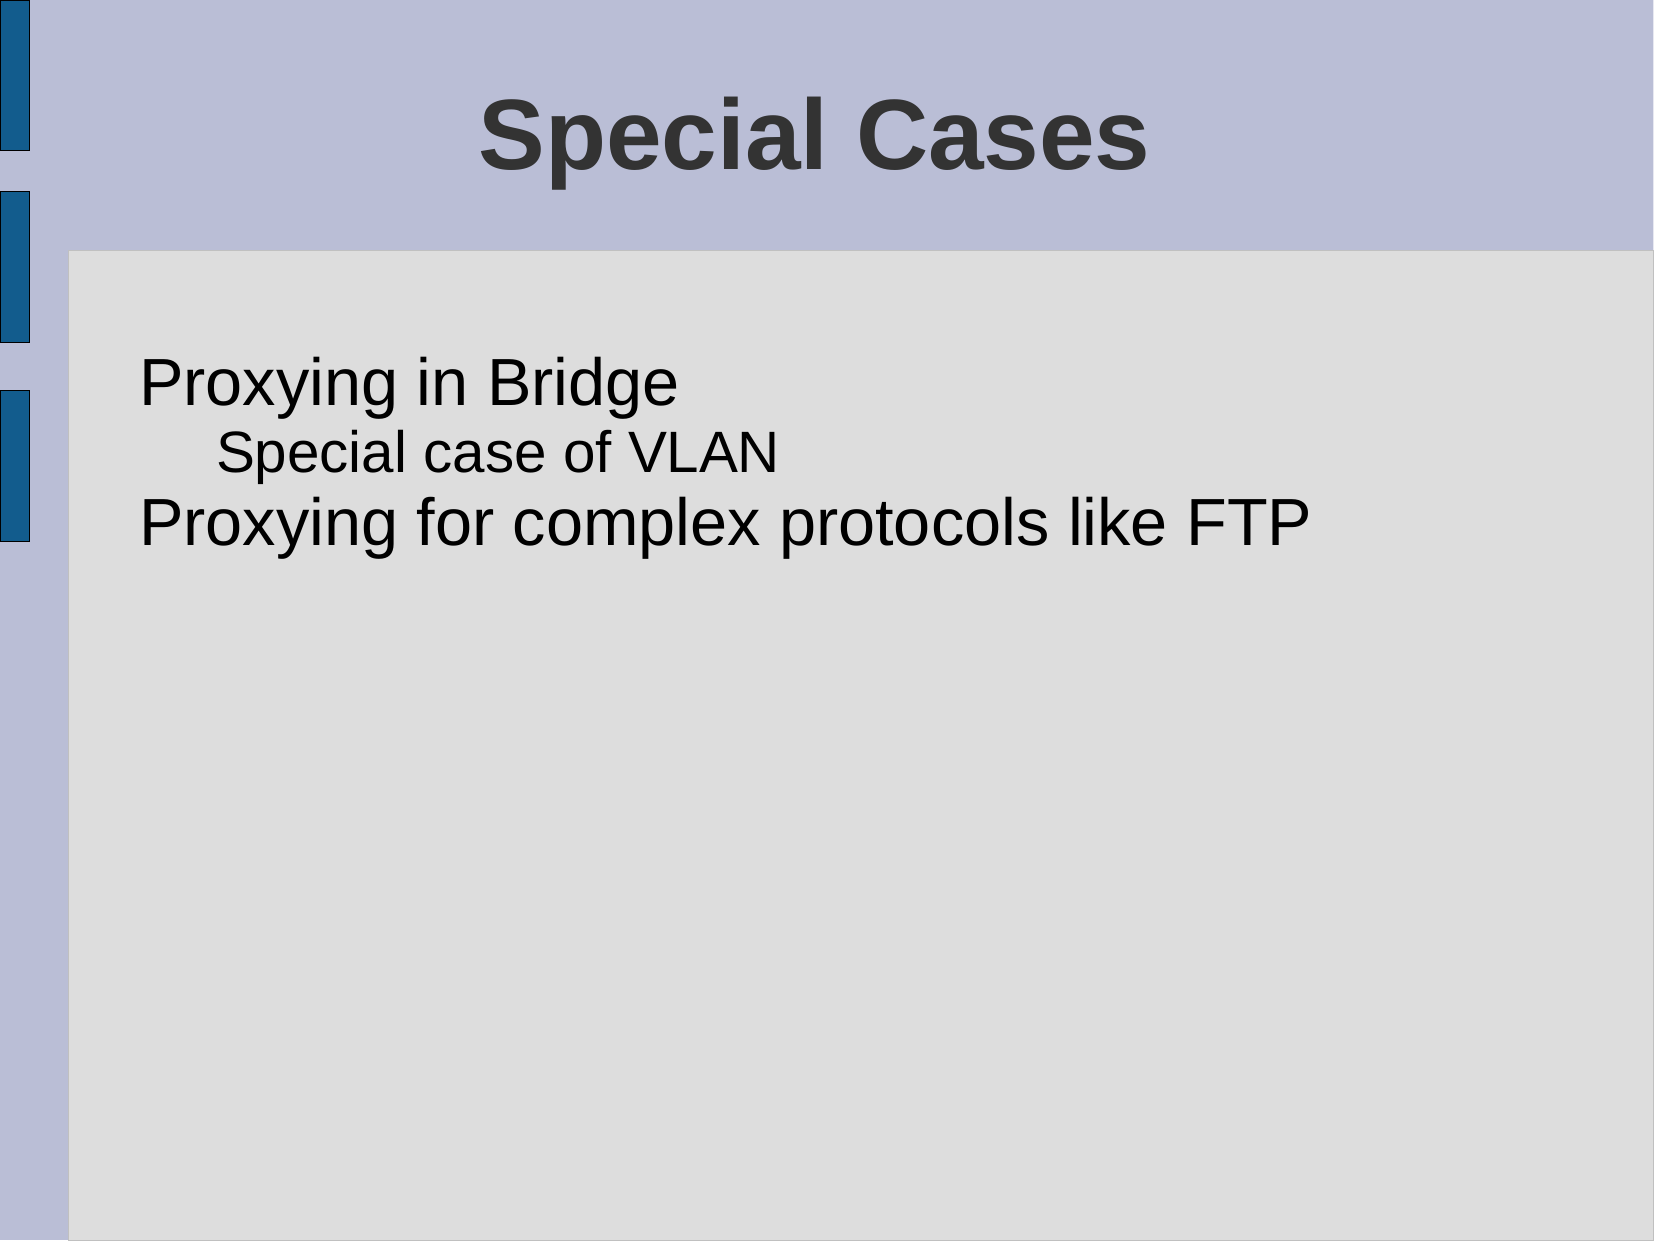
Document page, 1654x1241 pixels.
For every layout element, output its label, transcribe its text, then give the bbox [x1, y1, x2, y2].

title Special Cases [121, 31, 1534, 239]
list Proxying in Bridge Special case of VLAN Proxying for complex protocols like FTP [121, 344, 1534, 1127]
